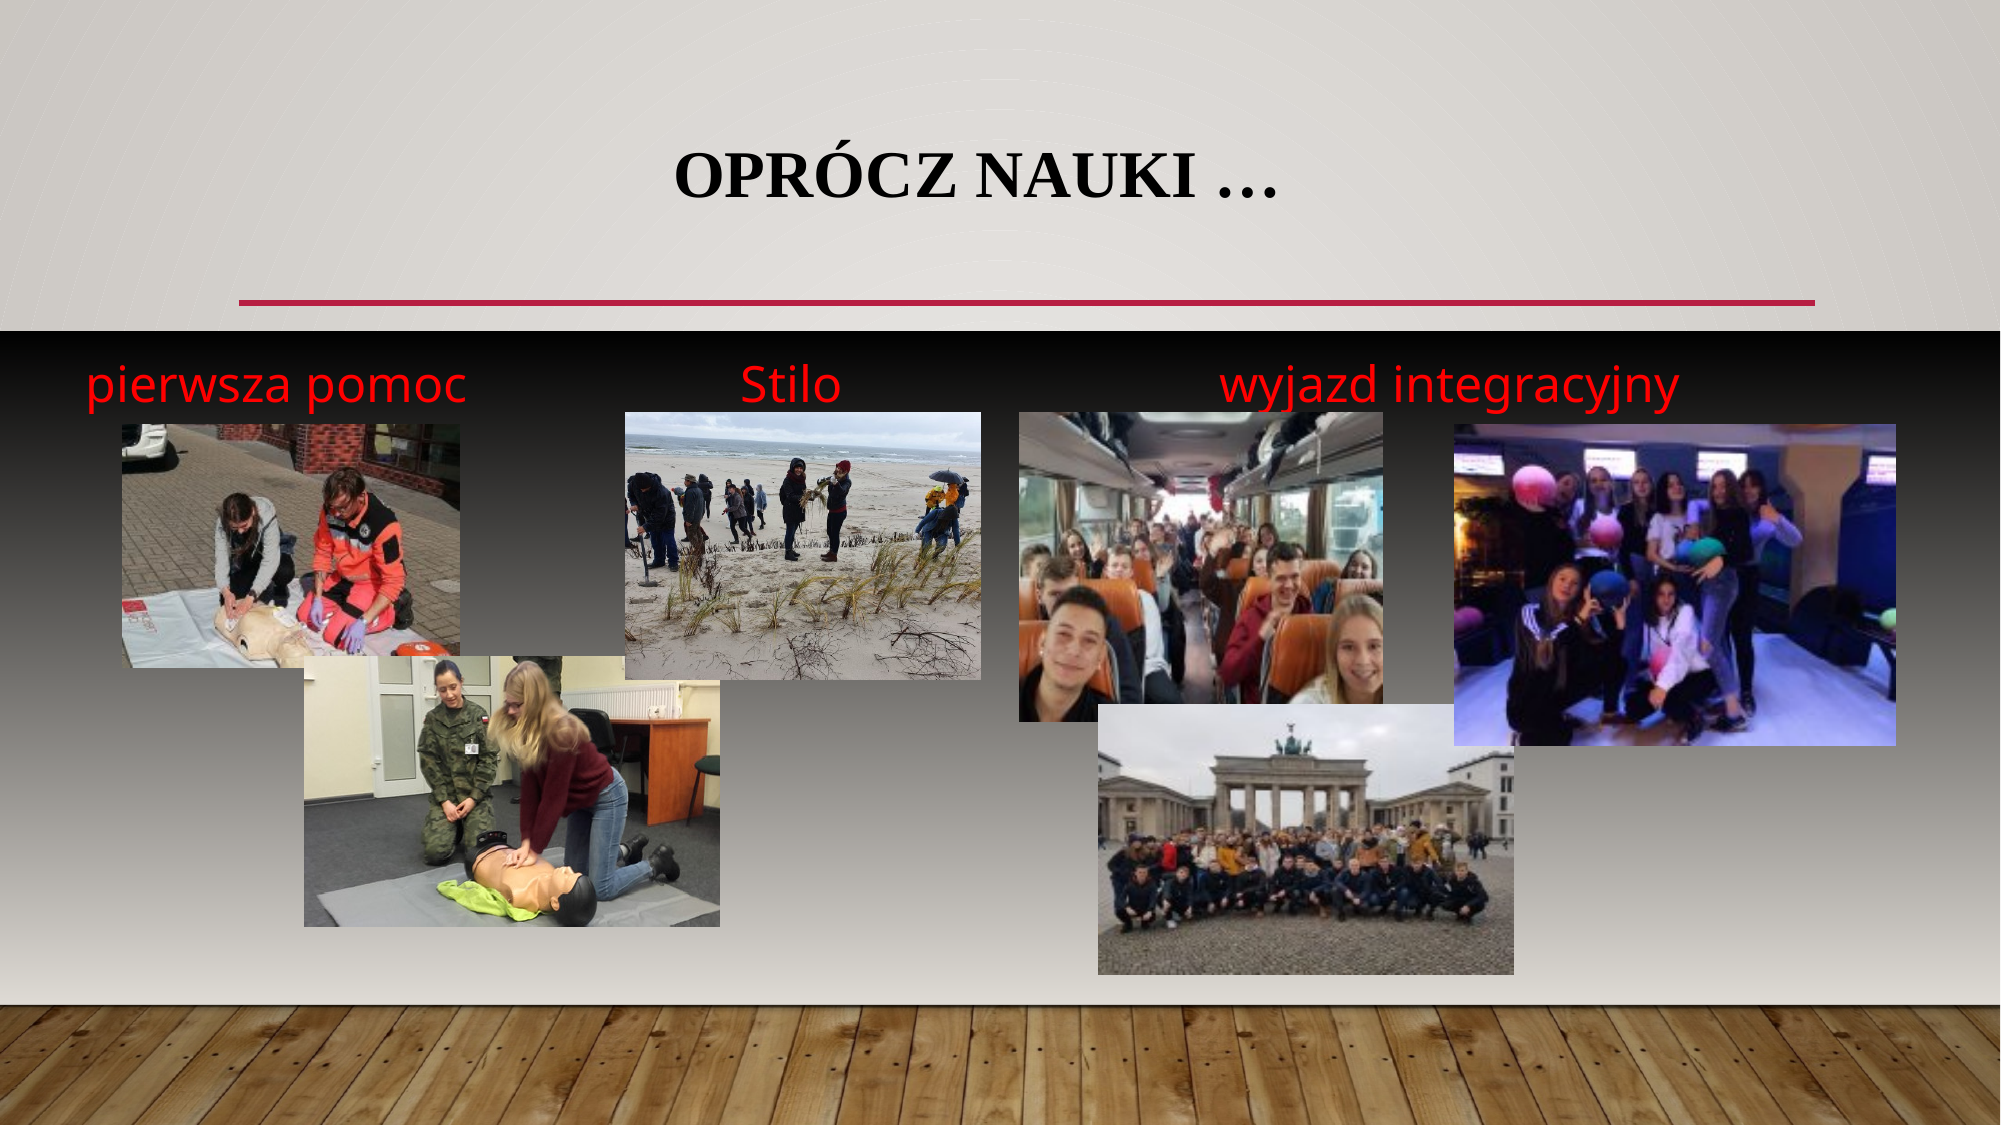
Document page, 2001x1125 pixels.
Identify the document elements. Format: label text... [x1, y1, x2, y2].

title Oprócz nauki … [256, 131, 1814, 254]
picture [1019, 413, 1896, 975]
picture [122, 413, 981, 927]
list pierwsza pomoc Stilo wyjazd integracyjny [70, 332, 1857, 980]
